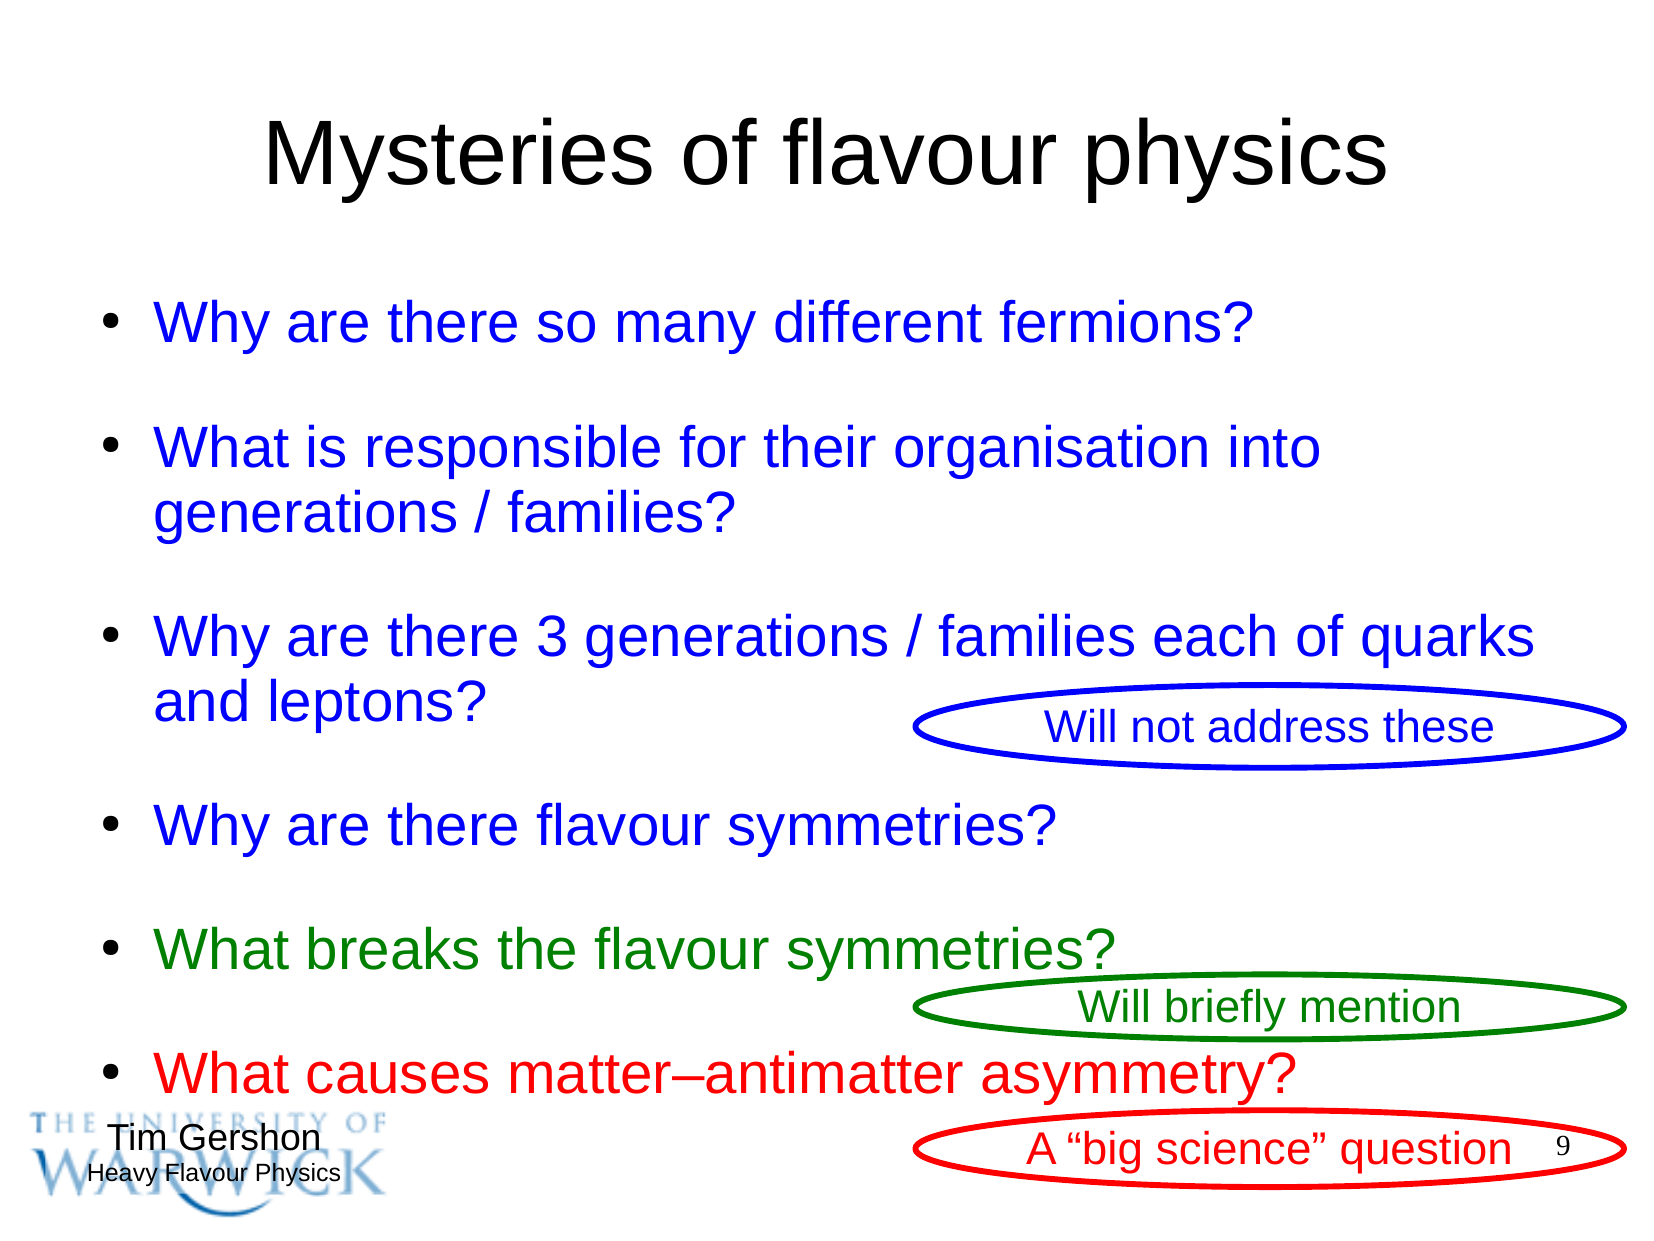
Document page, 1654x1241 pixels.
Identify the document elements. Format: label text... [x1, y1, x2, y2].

text_box Tim Gershon Heavy Flavour Physics [45, 1108, 383, 1194]
title Mysteries of flavour physics [82, 56, 1571, 250]
list Why are there so many different fermions? What is responsible for their organisation into generations / families? Why are there 3 generations / families each of quarks and leptons? Why are there flavour symmetries? What breaks the flavour symmetries? What causes matter–antimatter asymmetry? [82, 290, 1571, 1106]
picture [19, 1106, 406, 1232]
text_box Will not address these [915, 685, 1625, 768]
text_box Will briefly mention [915, 974, 1625, 1040]
text_box A “big science” question [915, 1110, 1625, 1188]
